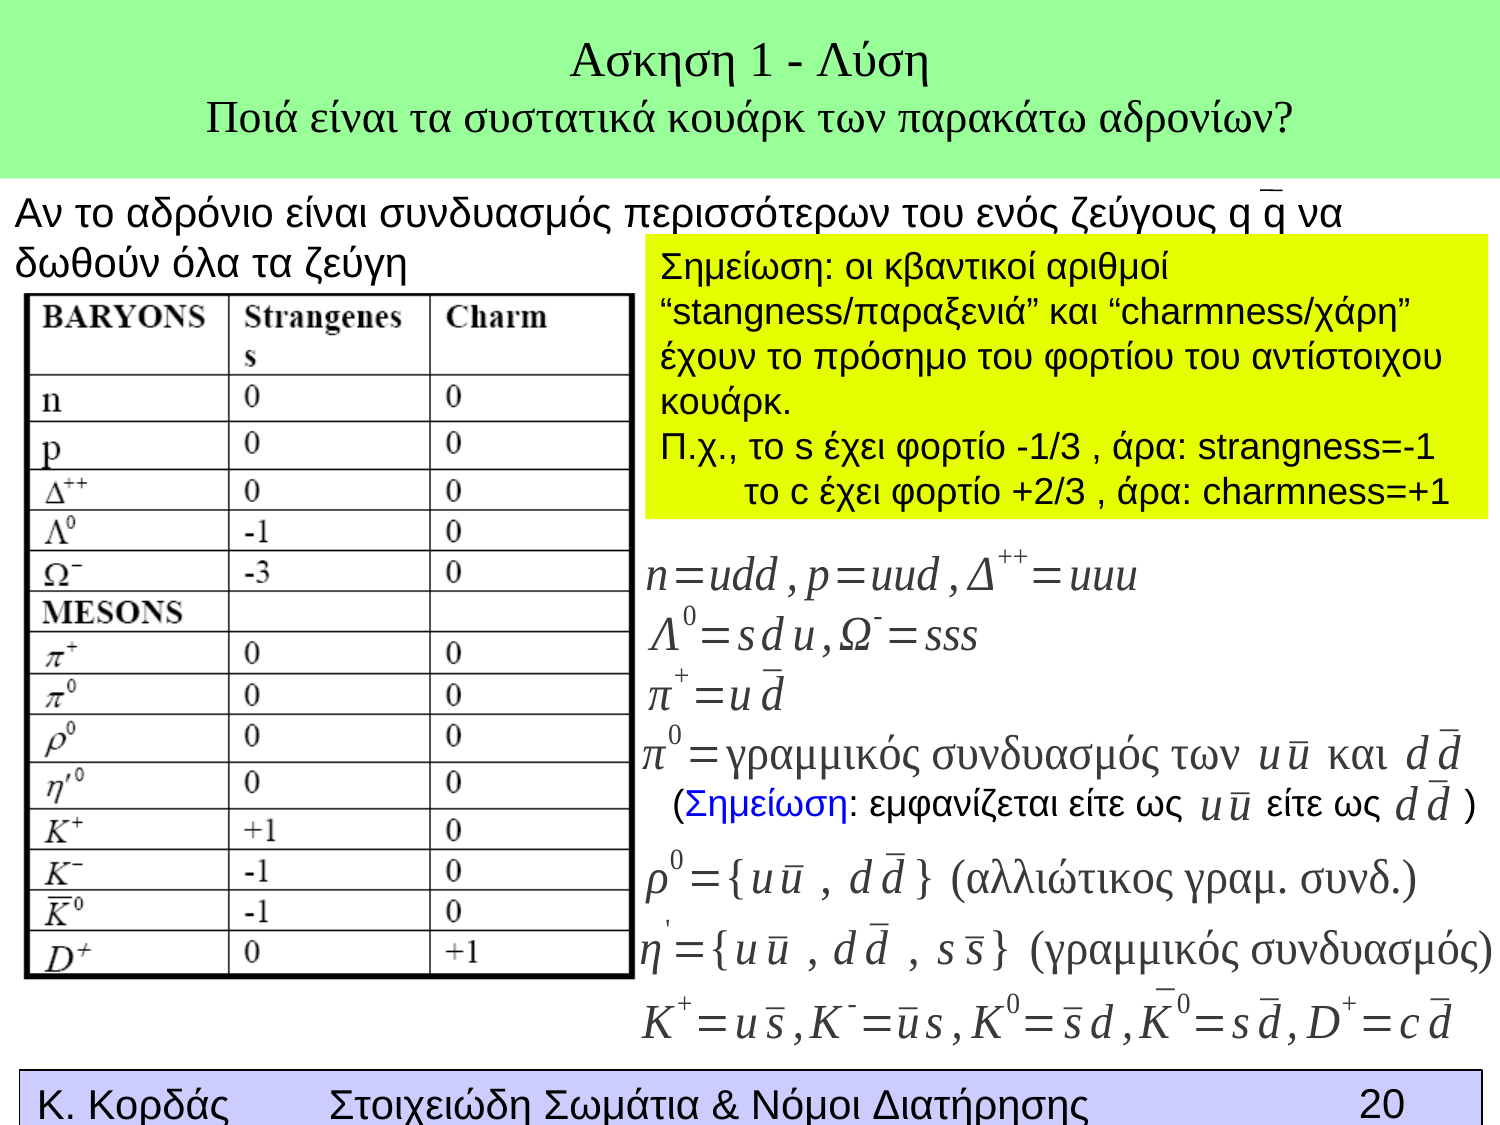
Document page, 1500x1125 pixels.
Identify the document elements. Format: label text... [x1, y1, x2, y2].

chart [1188, 777, 1269, 832]
chart [627, 985, 1469, 1049]
text_box Σημείωση: οι κβαντικοί αριθμοί “stangness/παραξενιά” και “charmness/χάρη” έχουν το πρόσημο του φορτίου του αντίστοιχου κουάρκ. Π.χ., το s έχει φορτίο -1/3 , άρα: strangness=-1 το c έχει φορτίο +2/3 , άρα: charmness=+1 [645, 234, 1489, 520]
picture [0, 294, 1027, 996]
chart [627, 541, 1479, 782]
text_box (Σημείωση: εμφανίζεται είτε ως είτε ως ) [657, 771, 1500, 832]
chart [627, 915, 1500, 977]
text_box Ασκηση 1 - Λύση Ποιά είναι τα συστατικά κουάρκ των παρακάτω αδρονίων? [0, 0, 1500, 178]
chart [1383, 777, 1469, 832]
text_box Αν το αδρόνιο είναι συνδυασμός περισσότερων του ενός ζεύγους q q να δωθούν όλα τα ζεύγη [0, 178, 1500, 294]
picture [802, 603, 1027, 720]
chart [632, 844, 1435, 906]
